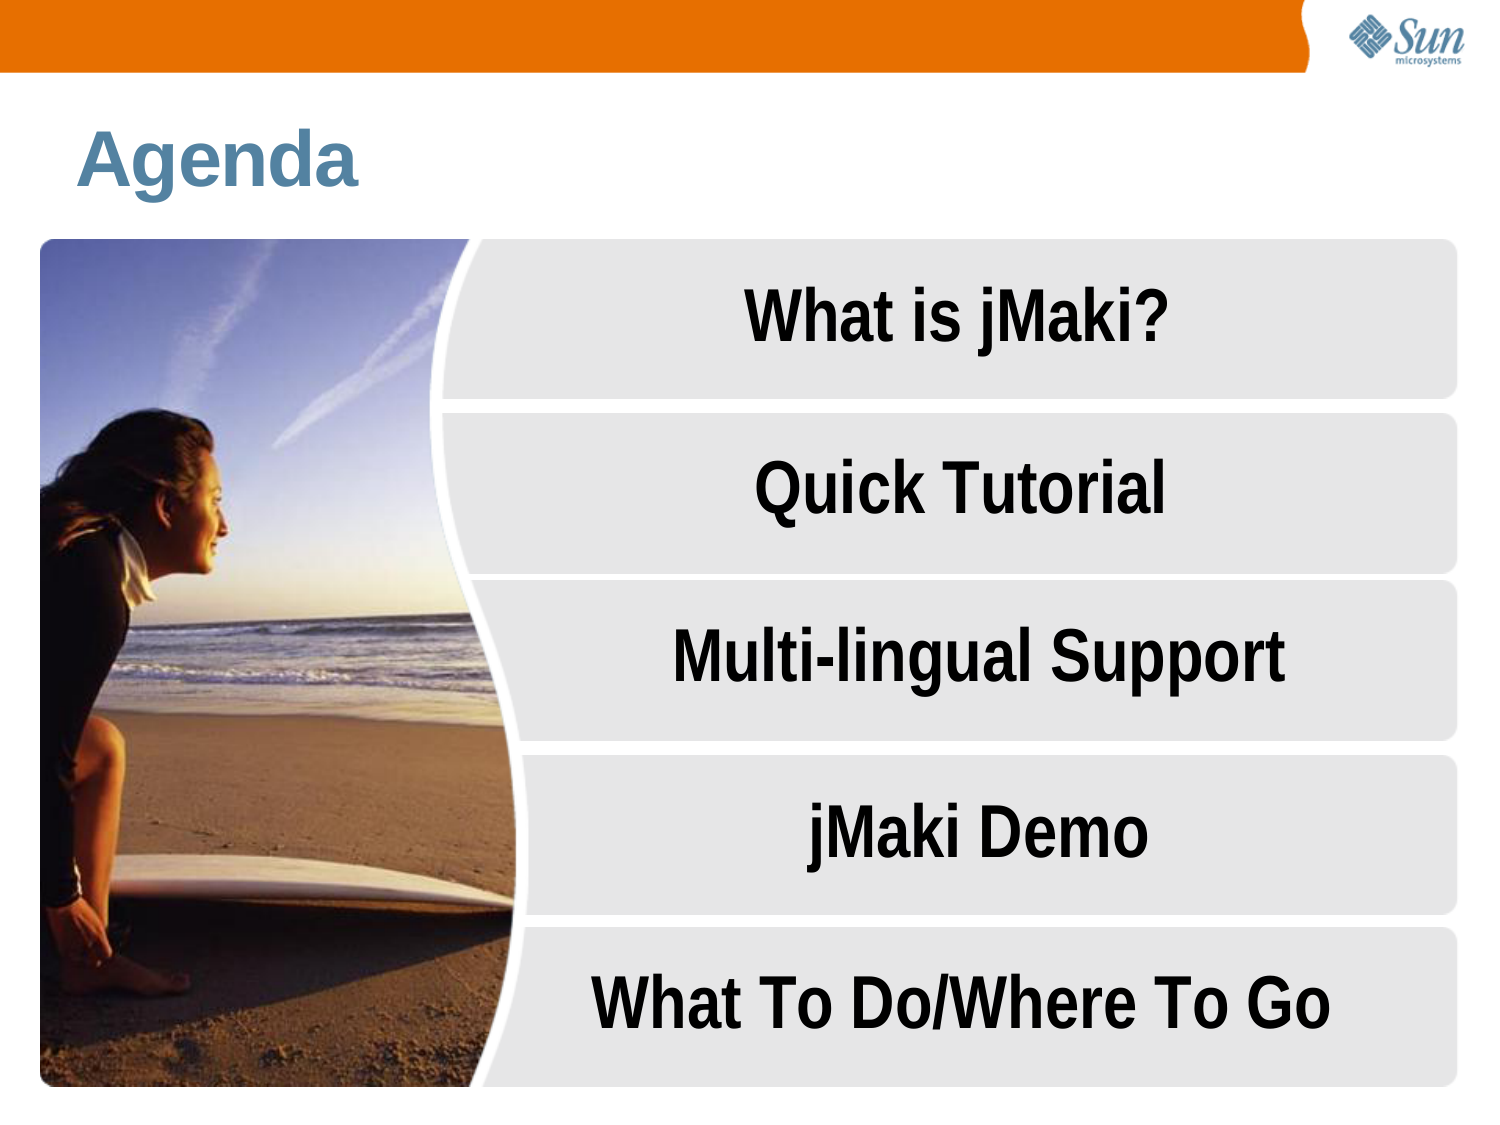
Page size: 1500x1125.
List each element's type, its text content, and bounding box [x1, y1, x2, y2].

text_box jMaki Demo [630, 771, 1419, 901]
text_box What To Do/Where To Go [569, 963, 1446, 1050]
picture [40, 239, 1459, 1087]
text_box Multi-lingual Support [607, 595, 1315, 725]
text_box Quick Tutorial [539, 448, 1383, 535]
title Agenda [75, 122, 1438, 228]
text_box What is jMaki? [551, 276, 1364, 363]
picture [0, 0, 1500, 75]
